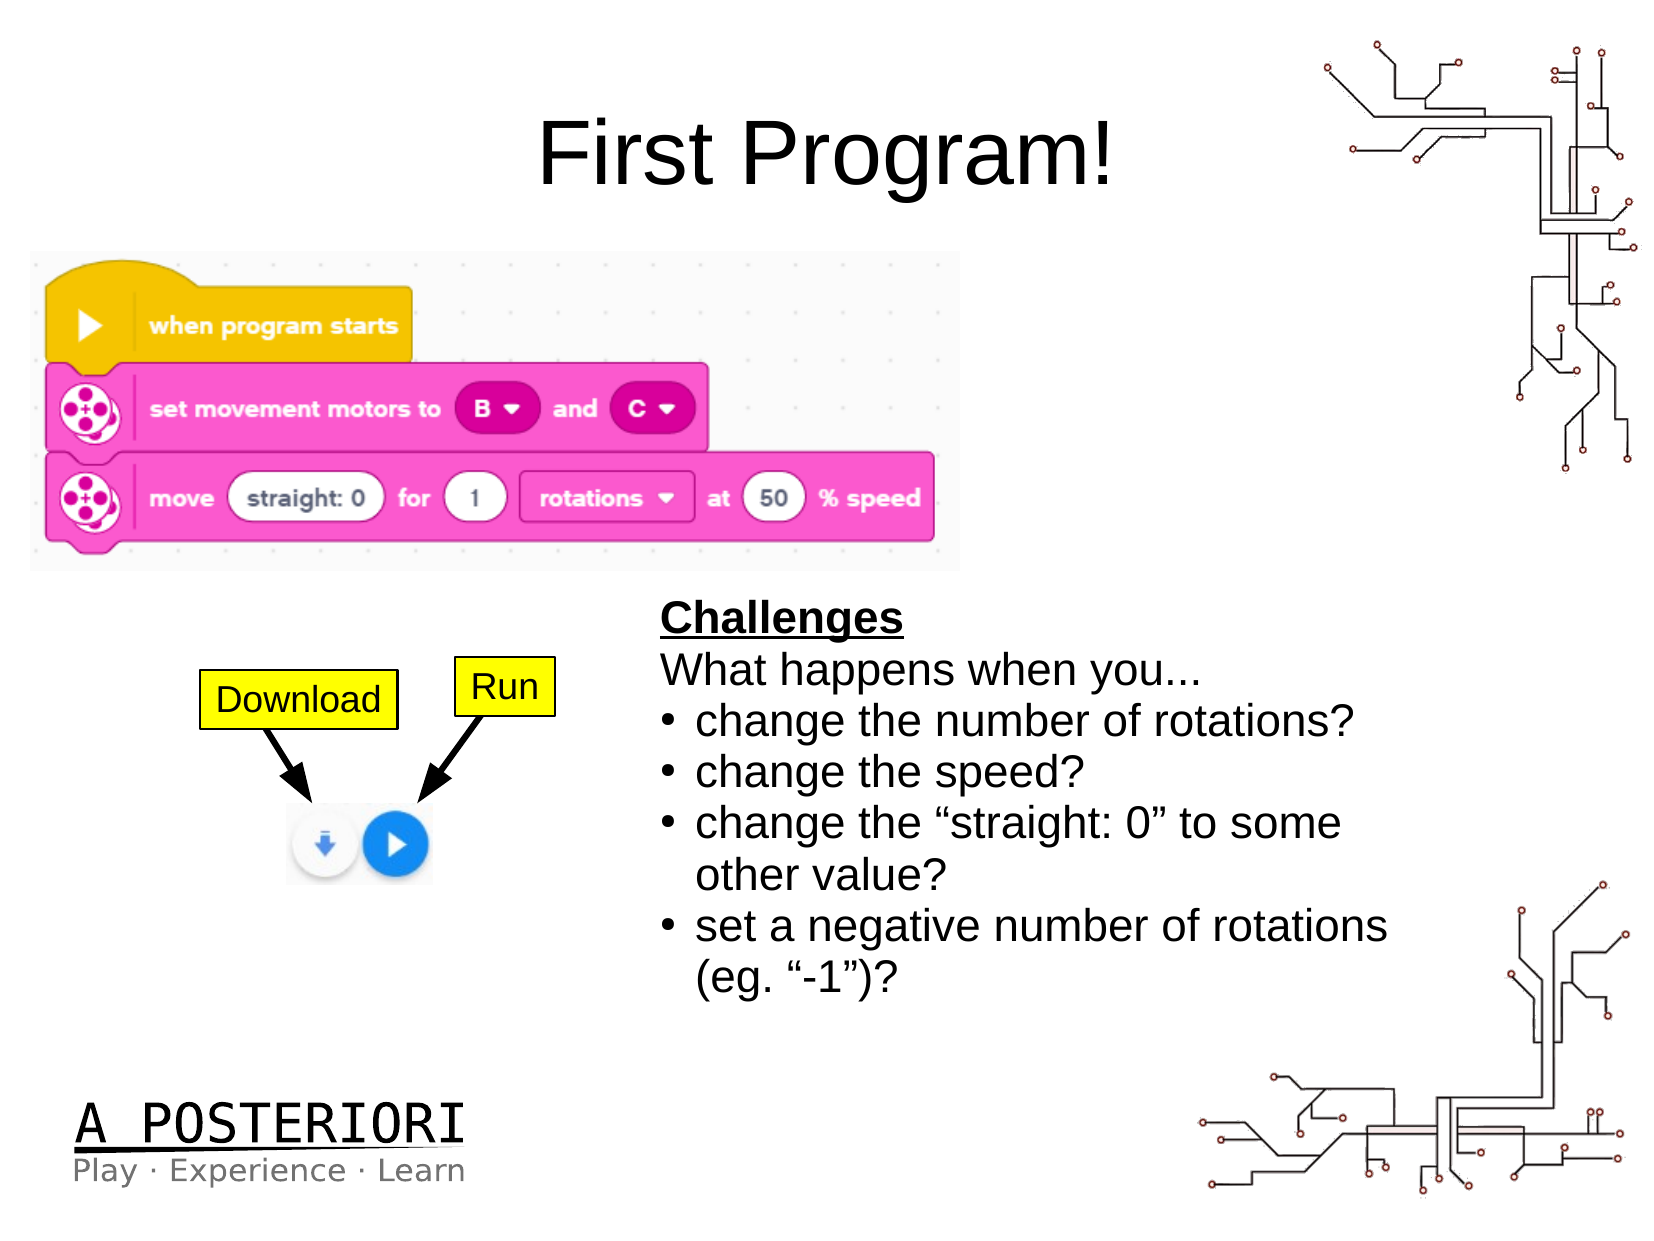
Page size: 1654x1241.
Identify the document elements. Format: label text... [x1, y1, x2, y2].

text_box Challenges What happens when you... change the number of rotations? change the speed? change the “straight: 0” to some other value? set a negative number of rotations (eg. “-1”)? [645, 585, 1456, 1140]
text_box Run [454, 657, 556, 717]
picture [30, 251, 960, 571]
title First Program! [82, 49, 1571, 257]
text_box Download [199, 669, 398, 729]
picture [286, 803, 433, 885]
picture [1305, 35, 1643, 495]
picture [1177, 863, 1635, 1200]
